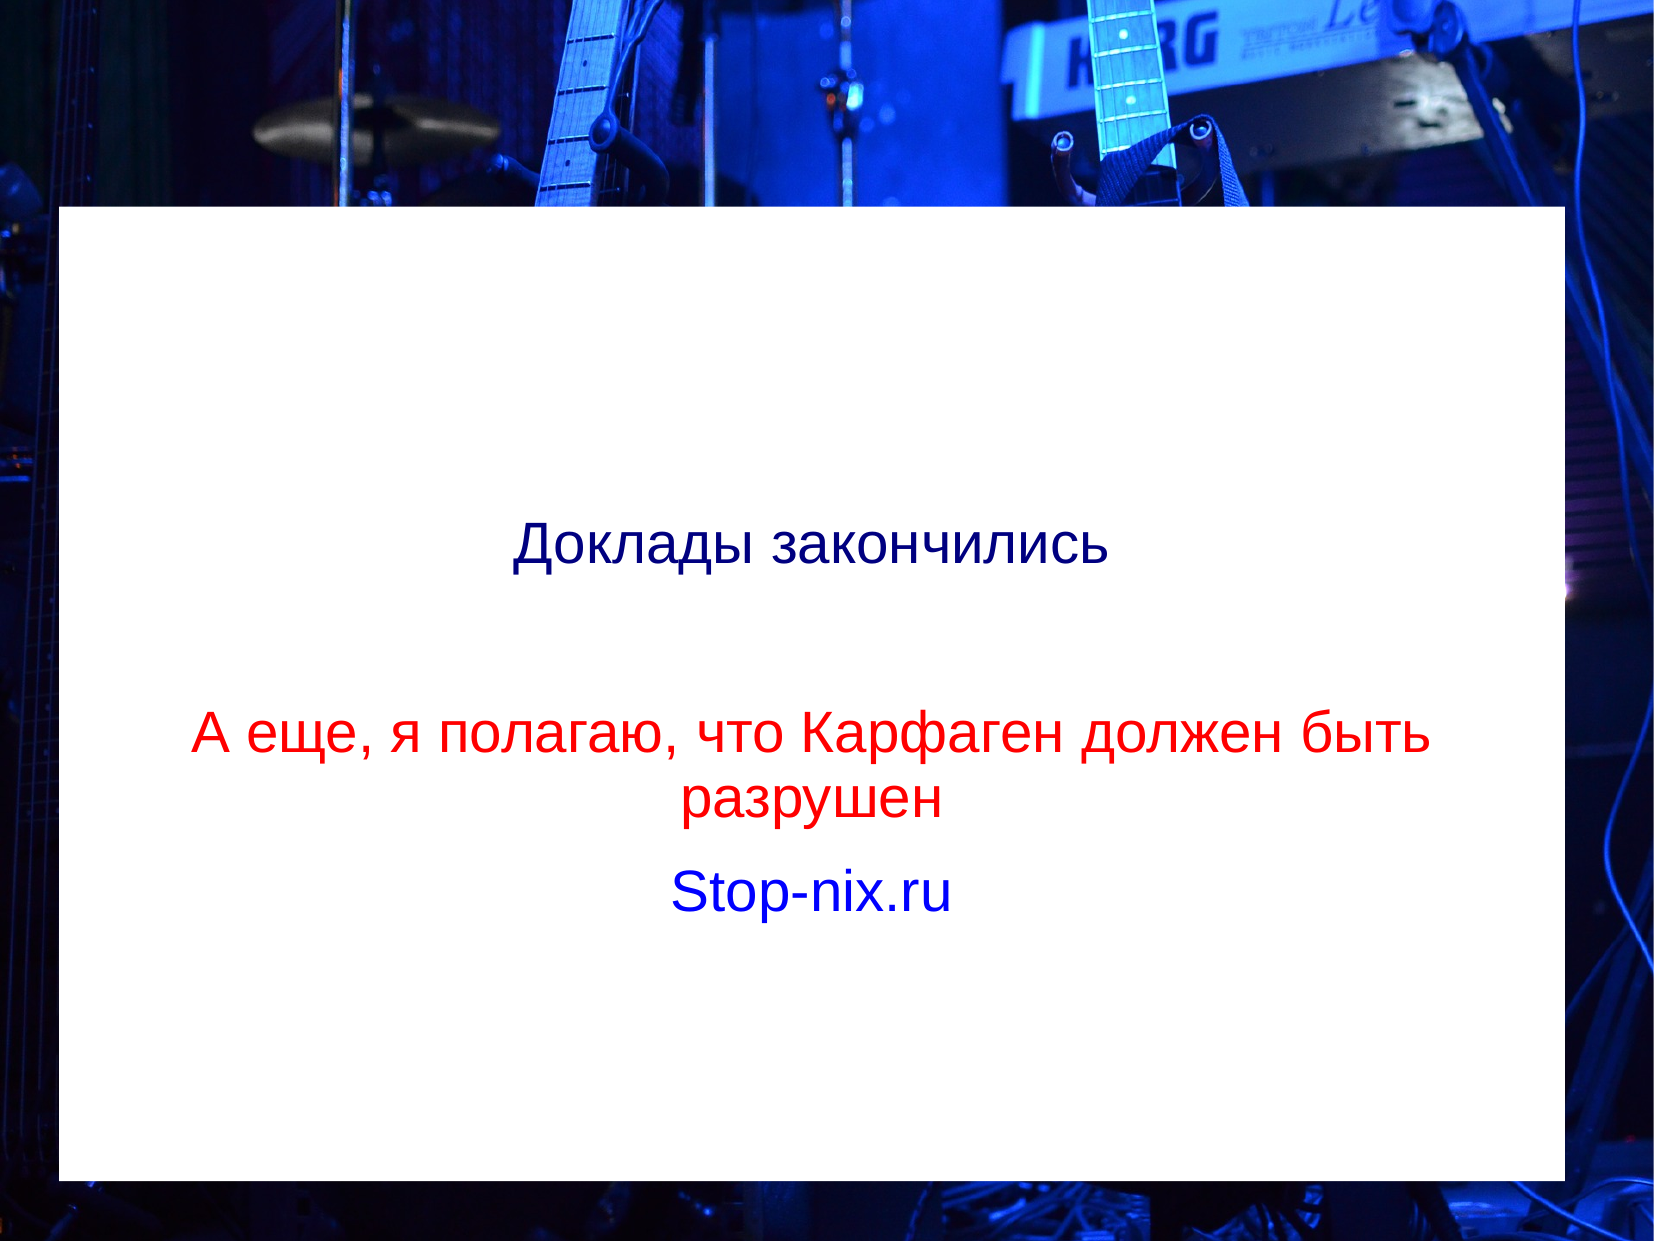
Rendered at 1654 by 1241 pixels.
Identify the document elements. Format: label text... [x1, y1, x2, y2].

picture [0, 0, 1654, 1241]
list Доклады закончились А еще, я полагаю, что Карфаген должен быть разрушен Stop-nix.ru [59, 206, 1565, 1182]
